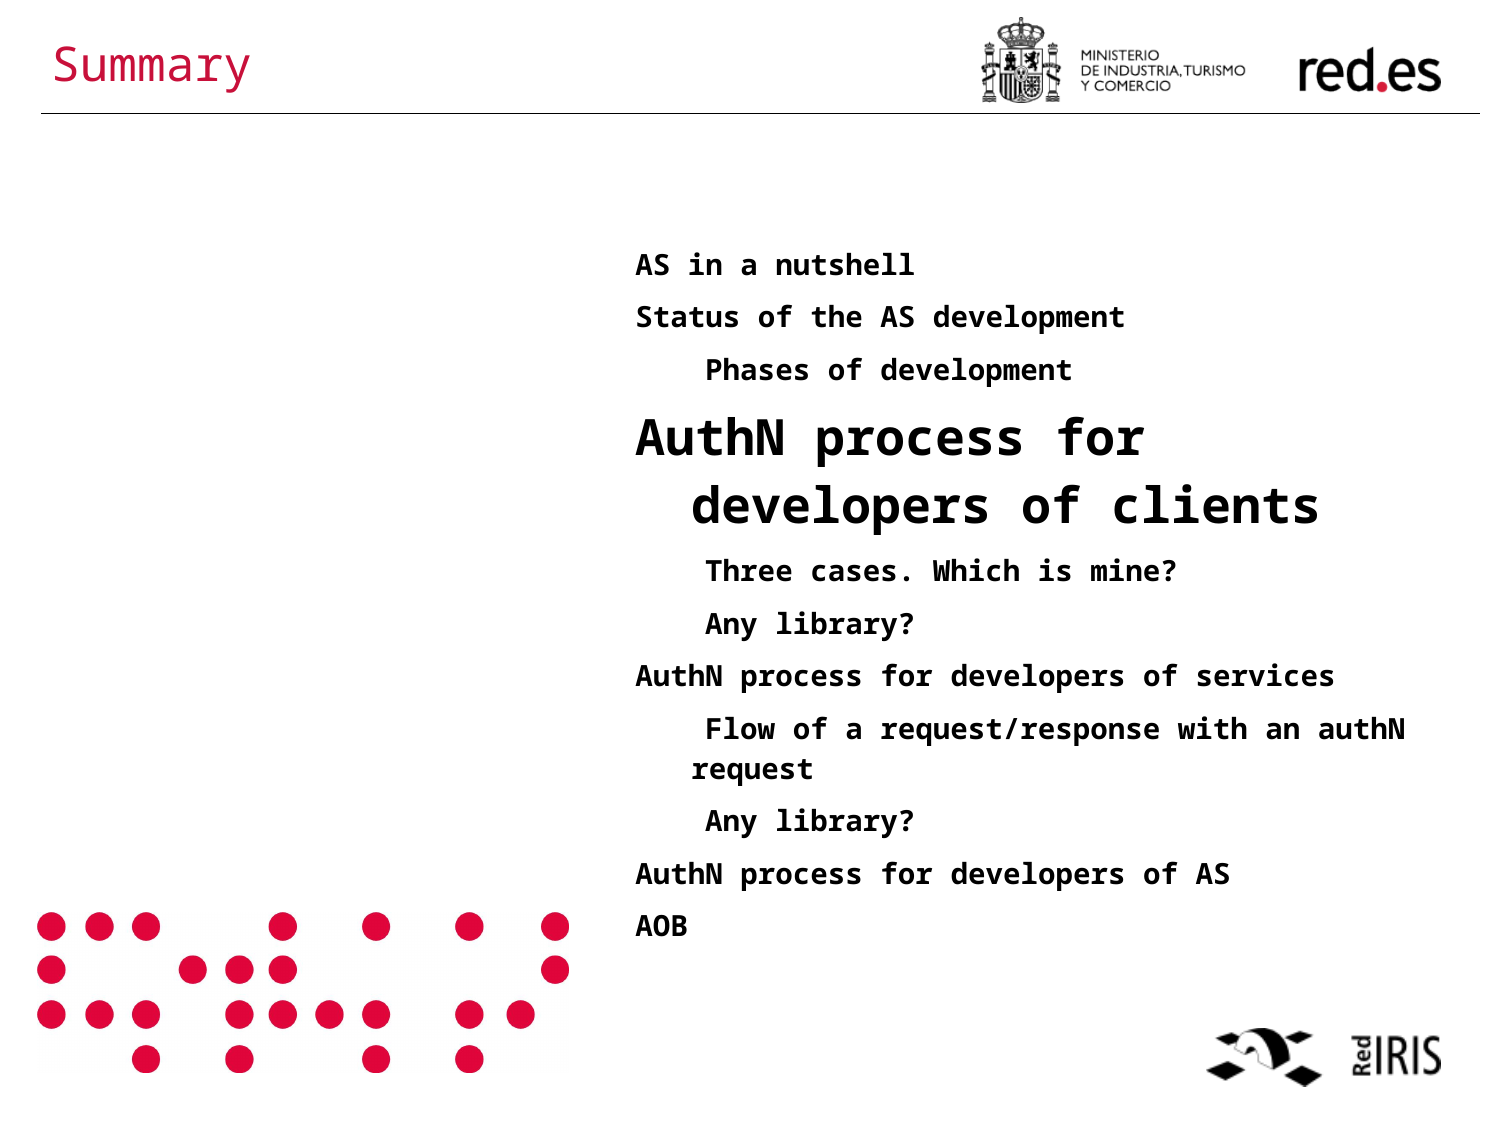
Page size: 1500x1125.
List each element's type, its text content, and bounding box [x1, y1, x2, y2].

picture [981, 17, 1441, 103]
text_box Summary [36, 22, 945, 103]
picture [1206, 1028, 1441, 1087]
picture [37, 912, 569, 1073]
text_box AS in a nutshell Status of the AS development Phases of development AuthN process for developers of clients Three cases. Which is mine? Any library? AuthN process for developers of services Flow of a request/response with an authN request Any library? AuthN process for developers of AS AOB [620, 236, 1436, 953]
